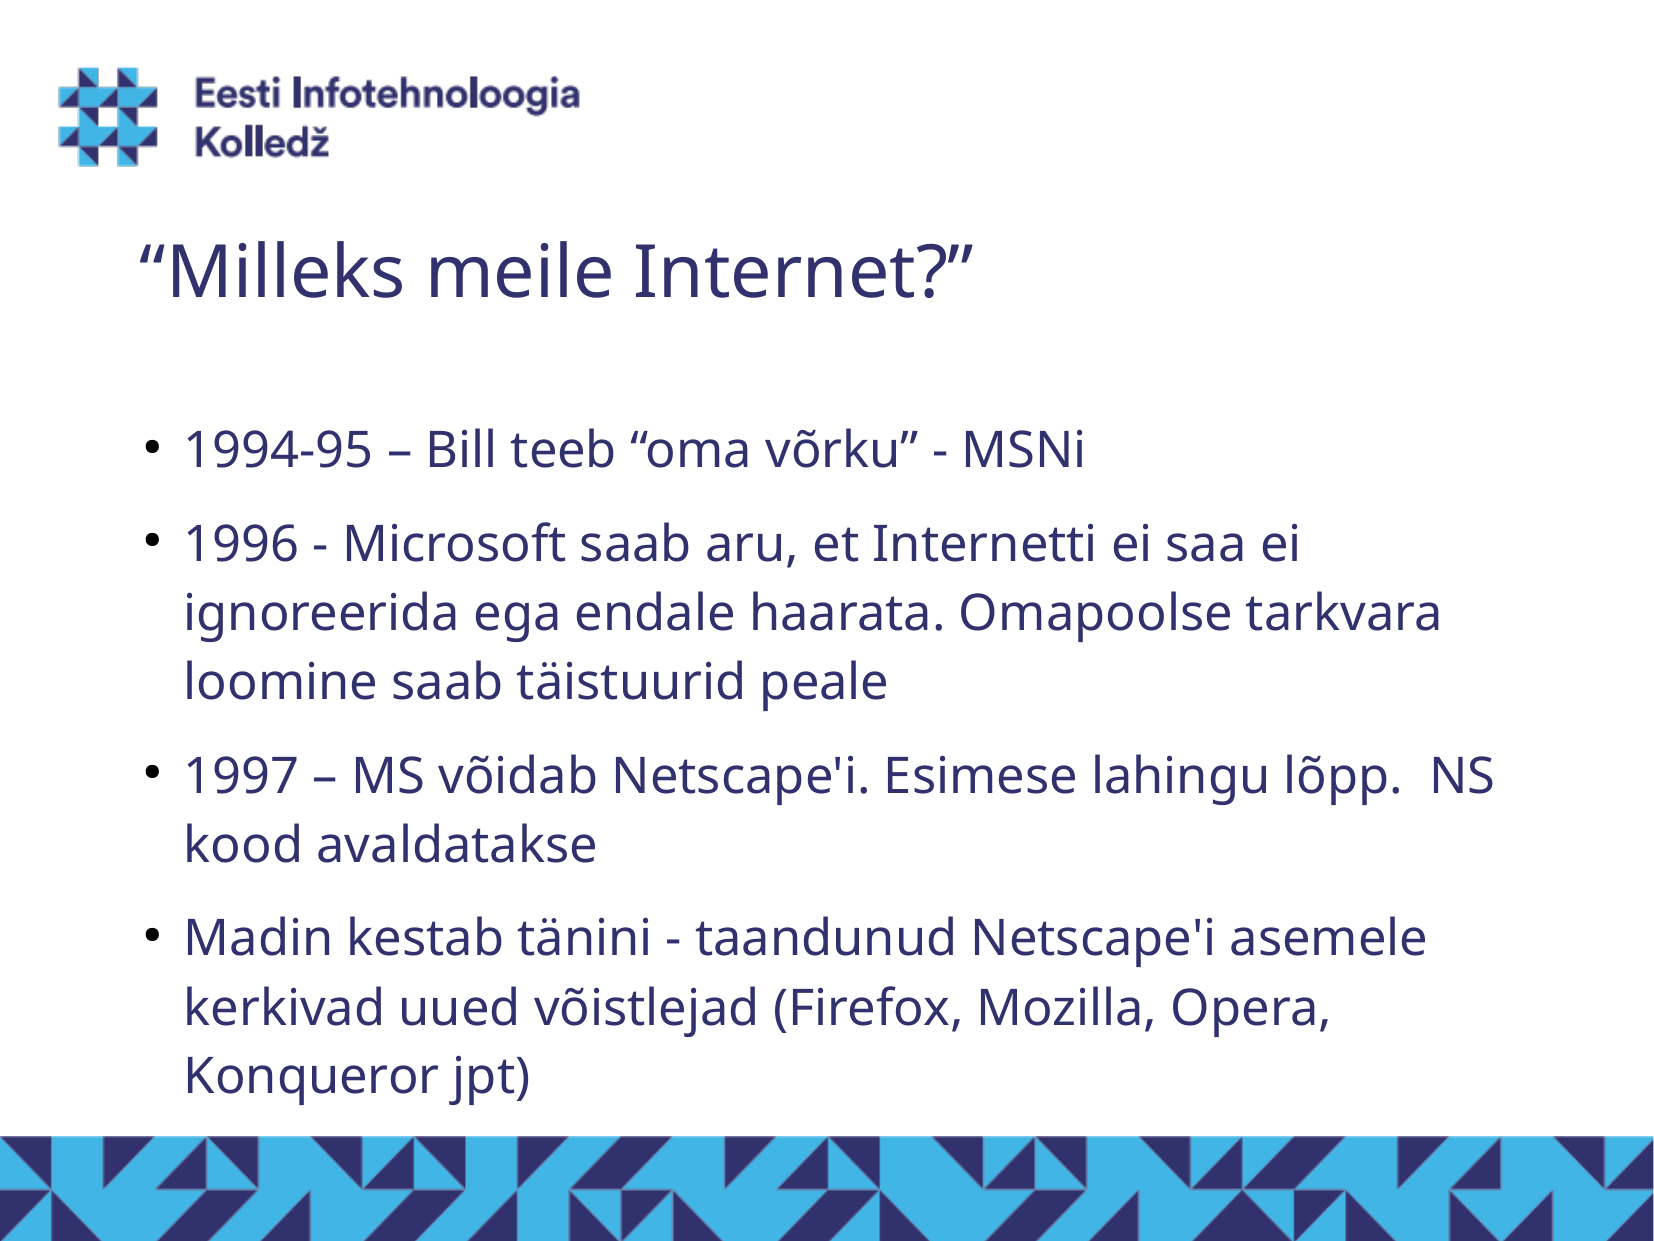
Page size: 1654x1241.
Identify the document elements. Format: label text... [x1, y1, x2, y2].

title “Milleks meile Internet?” [139, 165, 1548, 372]
list 1994-95 – Bill teeb “oma võrku” - MSNi 1996 - Microsoft saab aru, et Internetti ei saa ei ignoreerida ega endale haarata. Omapoolse tarkvara loomine saab täistuurid peale 1997 – MS võidab Netscape'i. Esimese lahingu lõpp. NS kood avaldatakse Madin kestab tänini - taandunud Netscape'i asemele kerkivad uued võistlejad (Firefox, Mozilla, Opera, Konqueror jpt) [129, 413, 1548, 1111]
